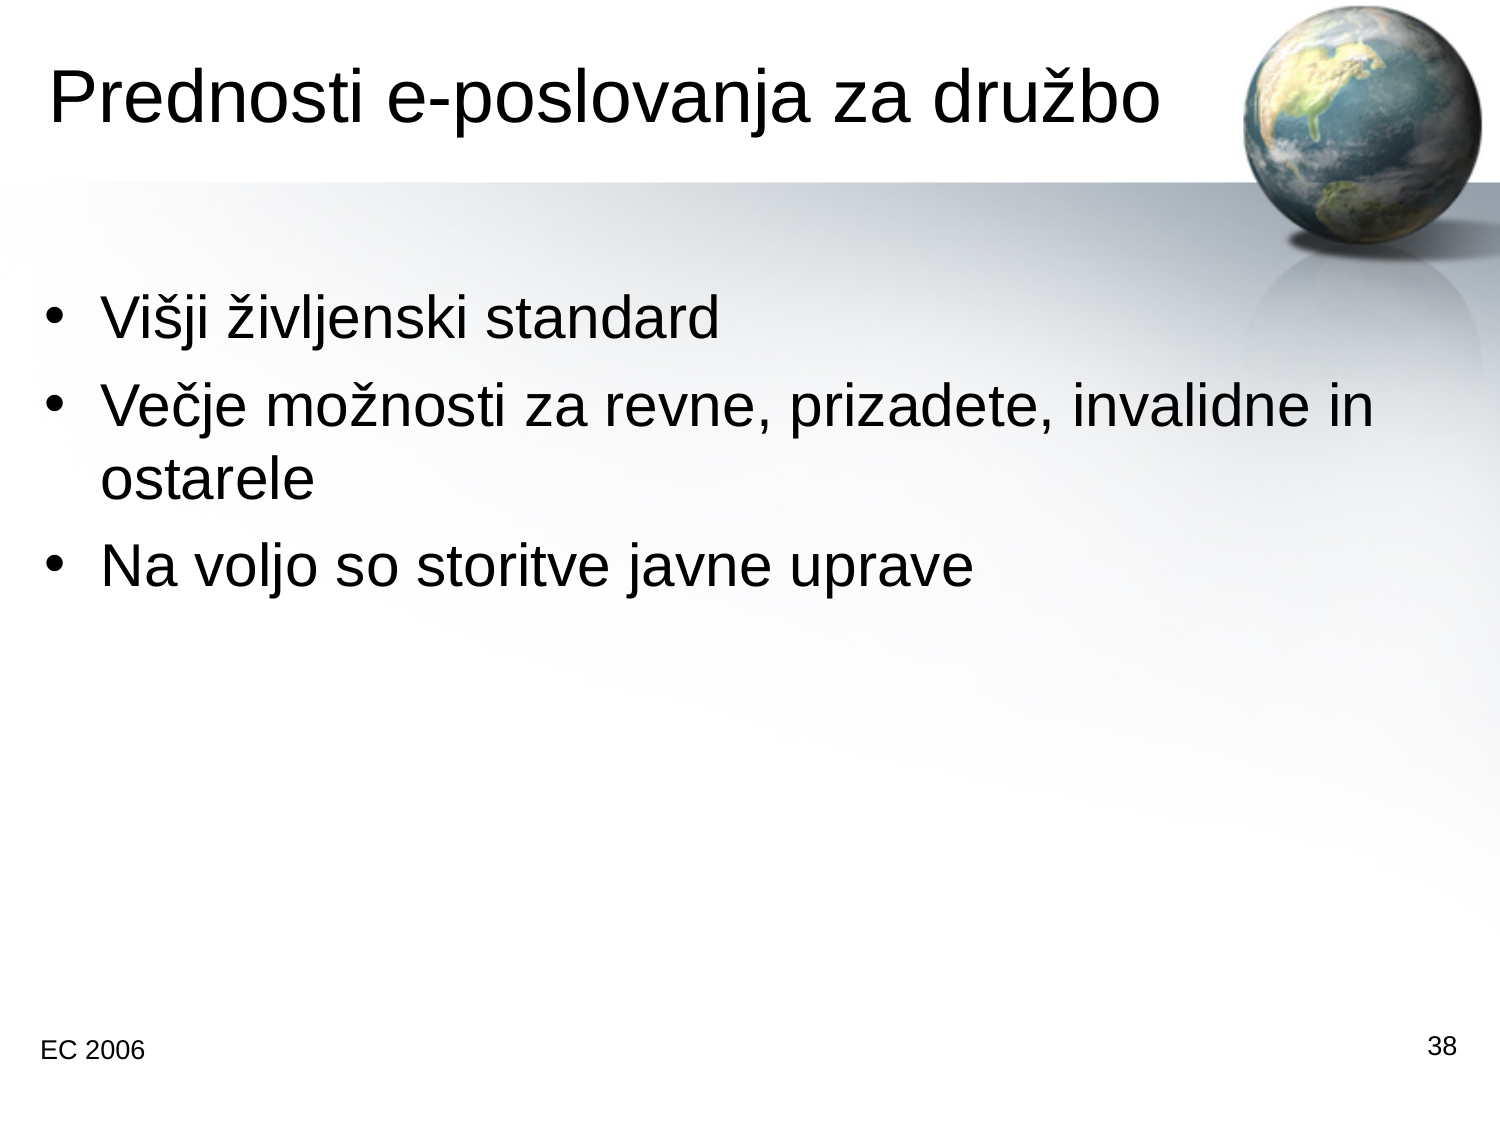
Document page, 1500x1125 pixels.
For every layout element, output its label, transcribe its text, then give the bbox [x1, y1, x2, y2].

title Prednosti e-poslovanja za družbo [33, 22, 1239, 162]
list Višji življenski standard Večje možnosti za revne, prizadete, invalidne in ostarele Na voljo so storitve javne uprave [29, 271, 1471, 995]
text_box EC 2006 [25, 1025, 338, 1101]
text_box <number> [1159, 1020, 1473, 1096]
picture [0, 0, 1500, 1125]
